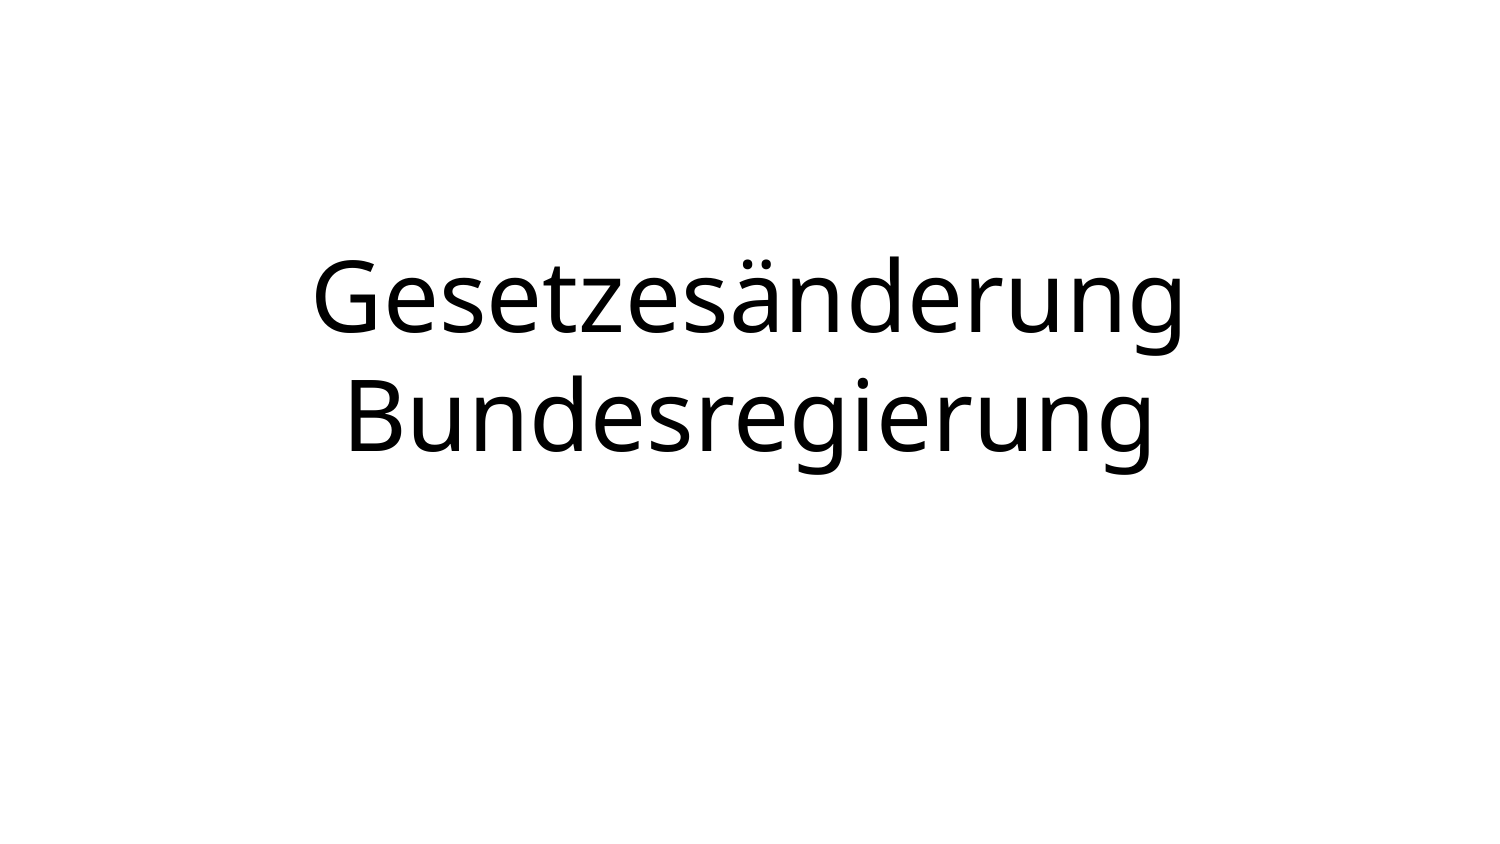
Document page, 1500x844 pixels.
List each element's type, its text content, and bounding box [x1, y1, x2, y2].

title Gesetzesänderung Bundesregierung [112, 262, 1388, 443]
